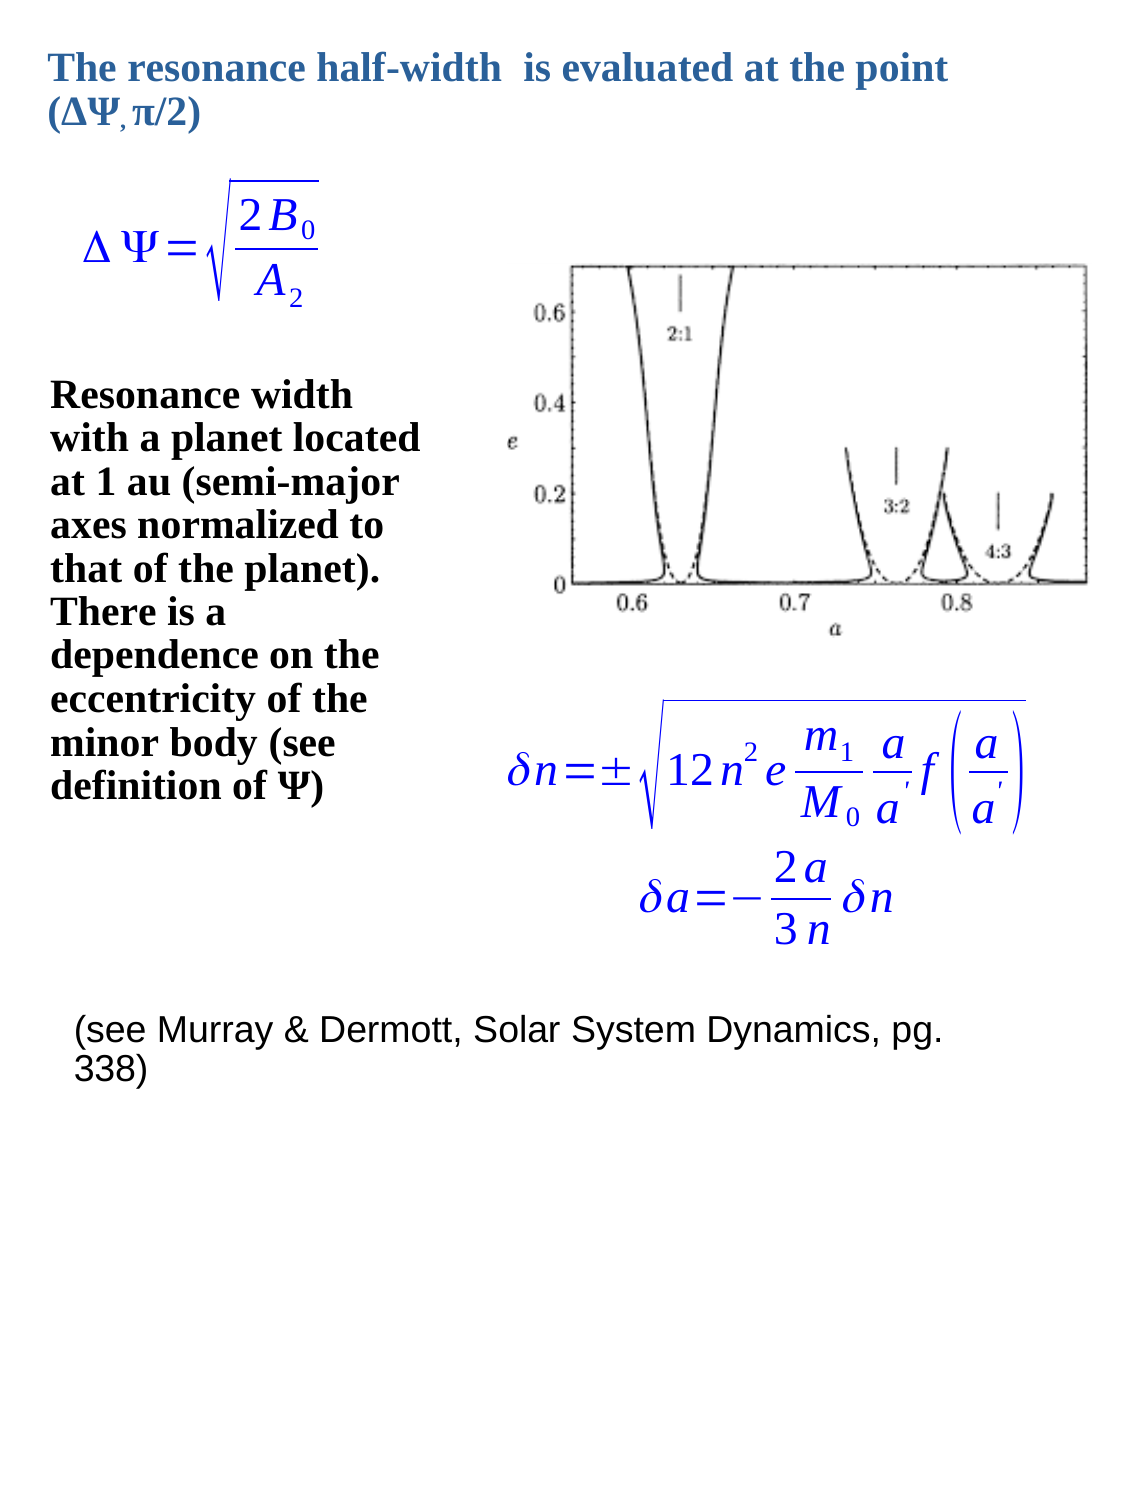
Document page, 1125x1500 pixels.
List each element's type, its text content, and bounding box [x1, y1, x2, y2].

text_box (see Murray & Dermott, Solar System Dynamics, pg. 338) [59, 1003, 1040, 1097]
chart [492, 696, 1040, 954]
text_box Resonance width with a planet located at 1 au (semi-major axes normalized to that of the planet). There is a dependence on the eccentricity of the minor body (see definition of Ψ) [35, 366, 449, 816]
chart [70, 177, 332, 313]
picture [507, 262, 1092, 638]
text_box The resonance half-width is evaluated at the point (ΔΨ, π/2) [32, 39, 1099, 154]
